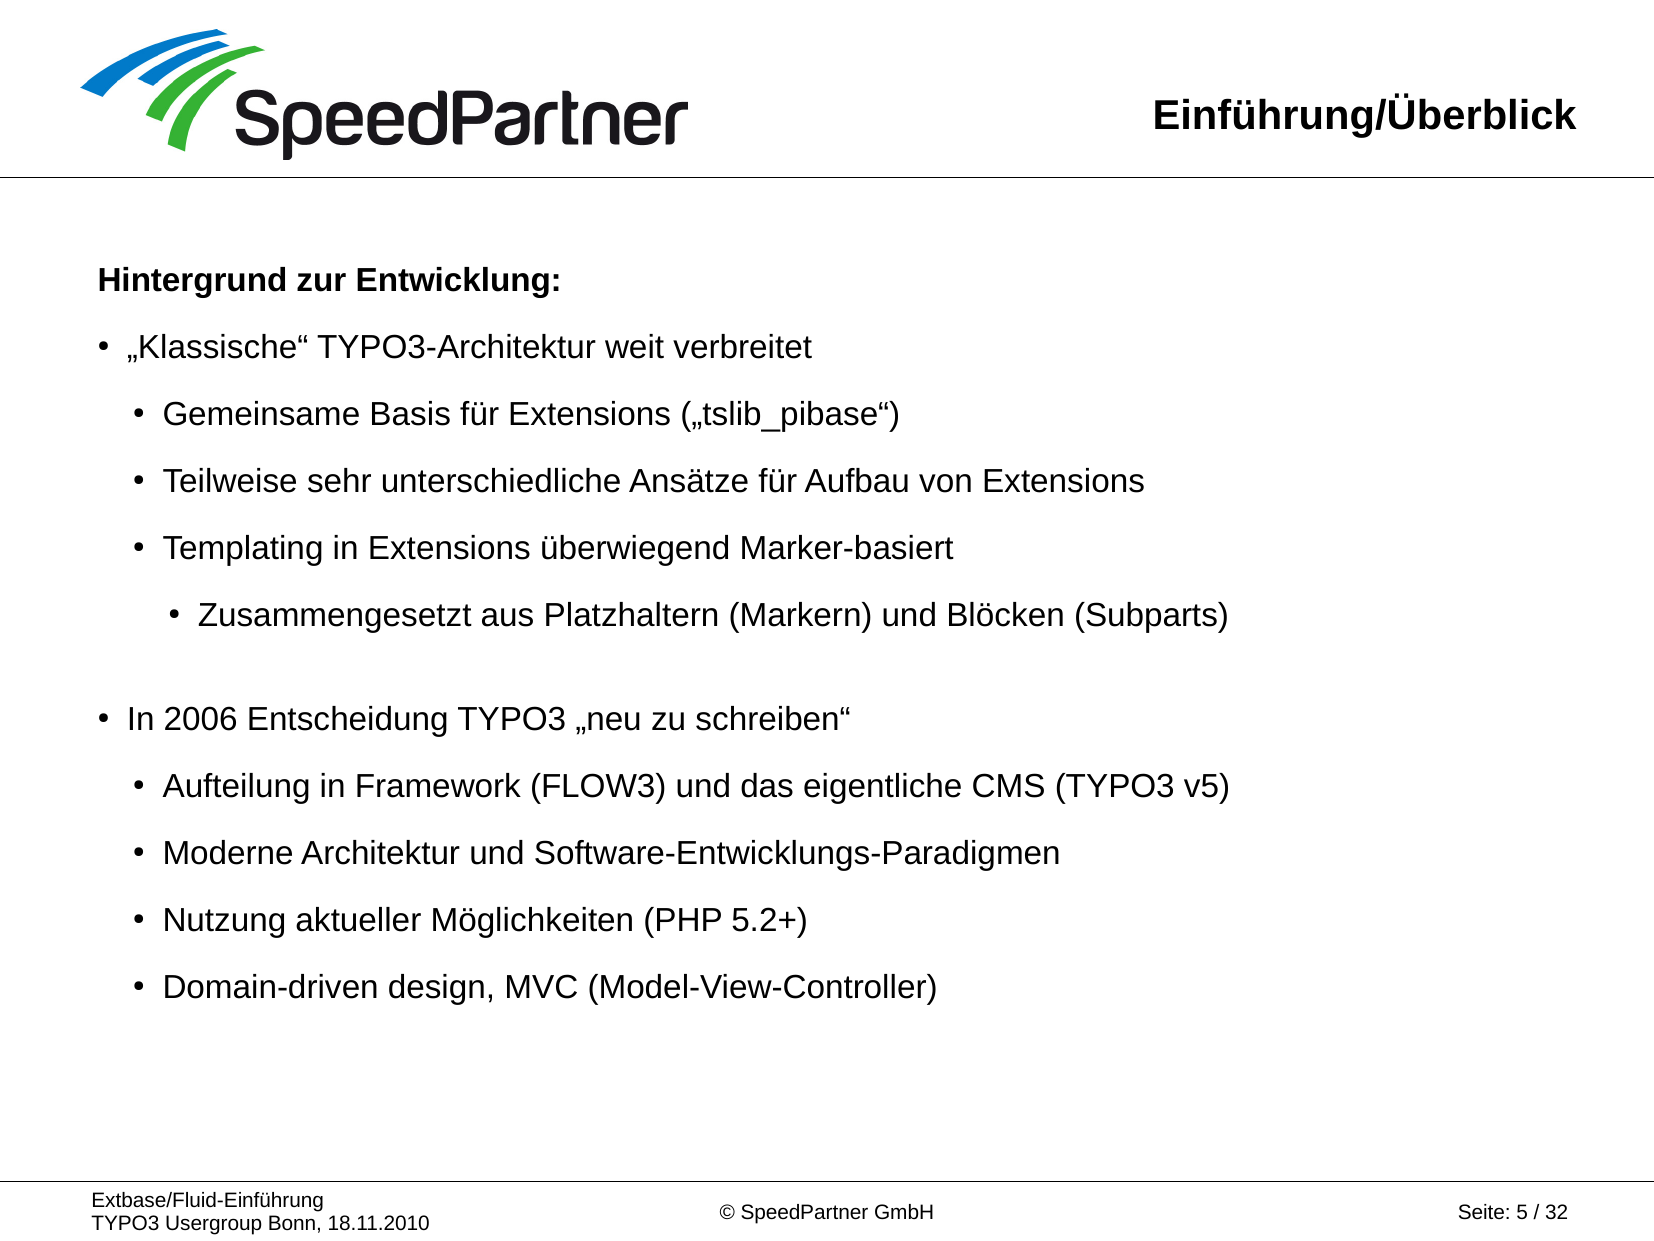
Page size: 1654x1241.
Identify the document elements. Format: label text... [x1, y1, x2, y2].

text_box Hintergrund zur Entwicklung: „Klassische“ TYPO3-Architektur weit verbreitet Gemeinsame Basis für Extensions („tslib_pibase“) Teilweise sehr unterschiedliche Ansätze für Aufbau von Extensions Templating in Extensions überwiegend Marker-basiert Zusammengesetzt aus Platzhaltern (Markern) und Blöcken (Subparts) In 2006 Entscheidung TYPO3 „neu zu schreiben“ Aufteilung in Framework (FLOW3) und das eigentliche CMS (TYPO3 v5) Moderne Architektur und Software-Entwicklungs-Paradigmen Nutzung aktueller Möglichkeiten (PHP 5.2+) Domain-driven design, MVC (Model-View-Controller) [82, 253, 1565, 1151]
title Einführung/Überblick [590, 70, 1577, 160]
picture [80, 29, 688, 160]
